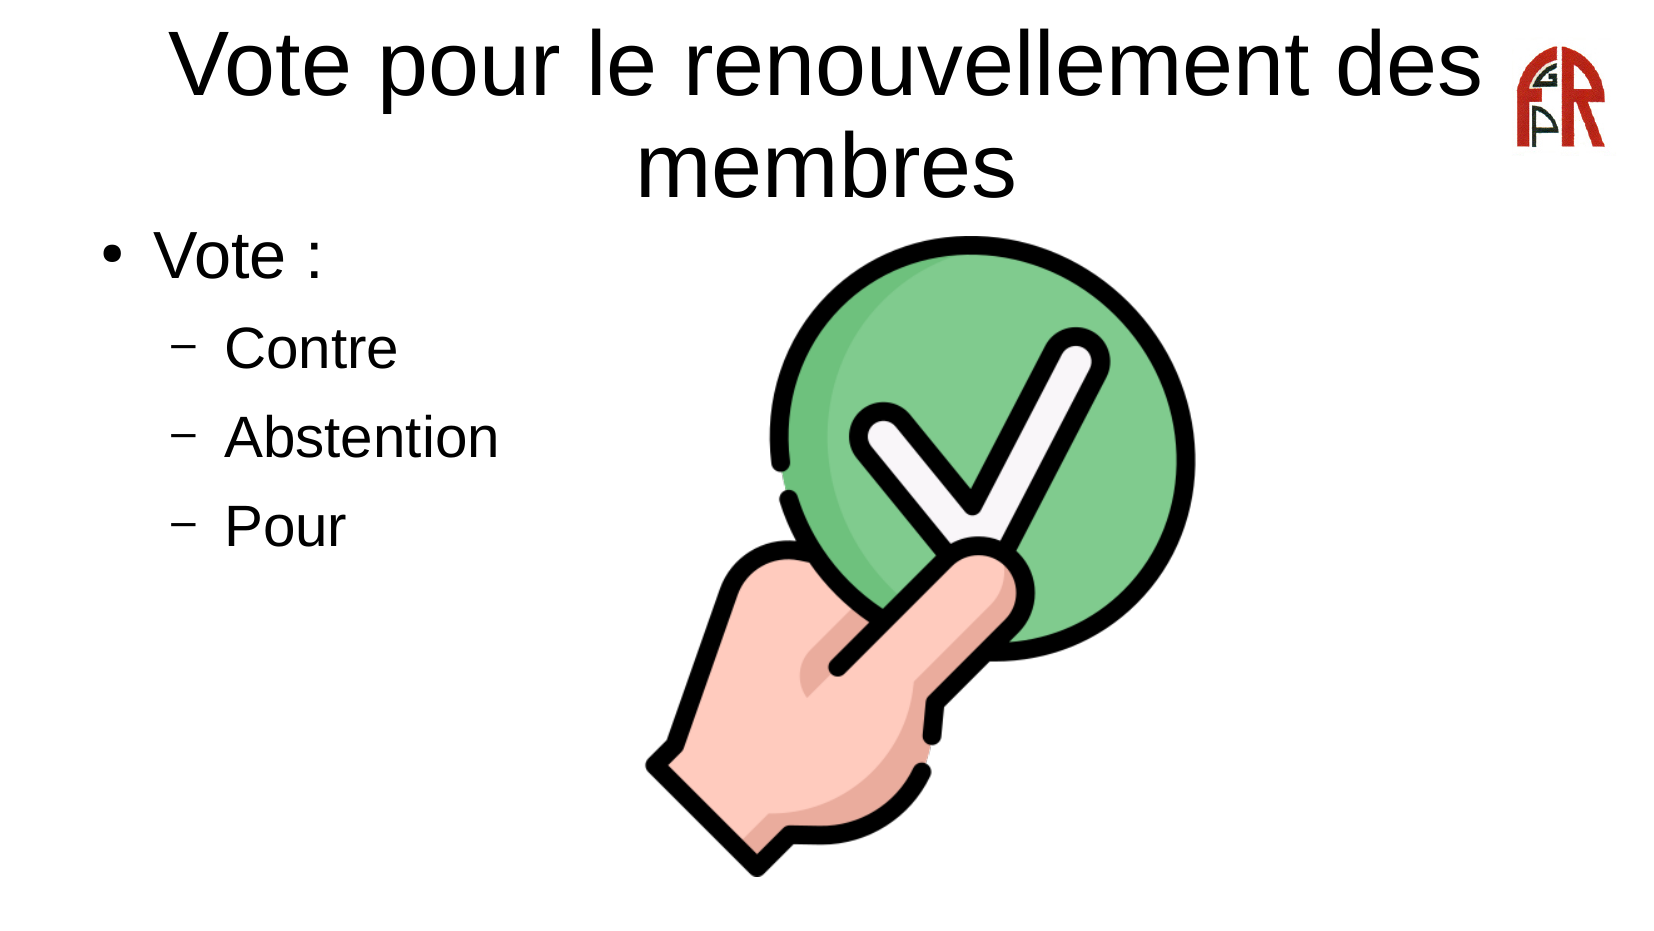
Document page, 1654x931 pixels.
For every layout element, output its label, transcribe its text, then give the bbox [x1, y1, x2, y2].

title Vote pour le renouvellement des membres [82, 12, 1571, 217]
list Vote : Contre Abstention Pour [82, 217, 1571, 758]
picture [600, 236, 1241, 877]
picture [1506, 37, 1618, 156]
